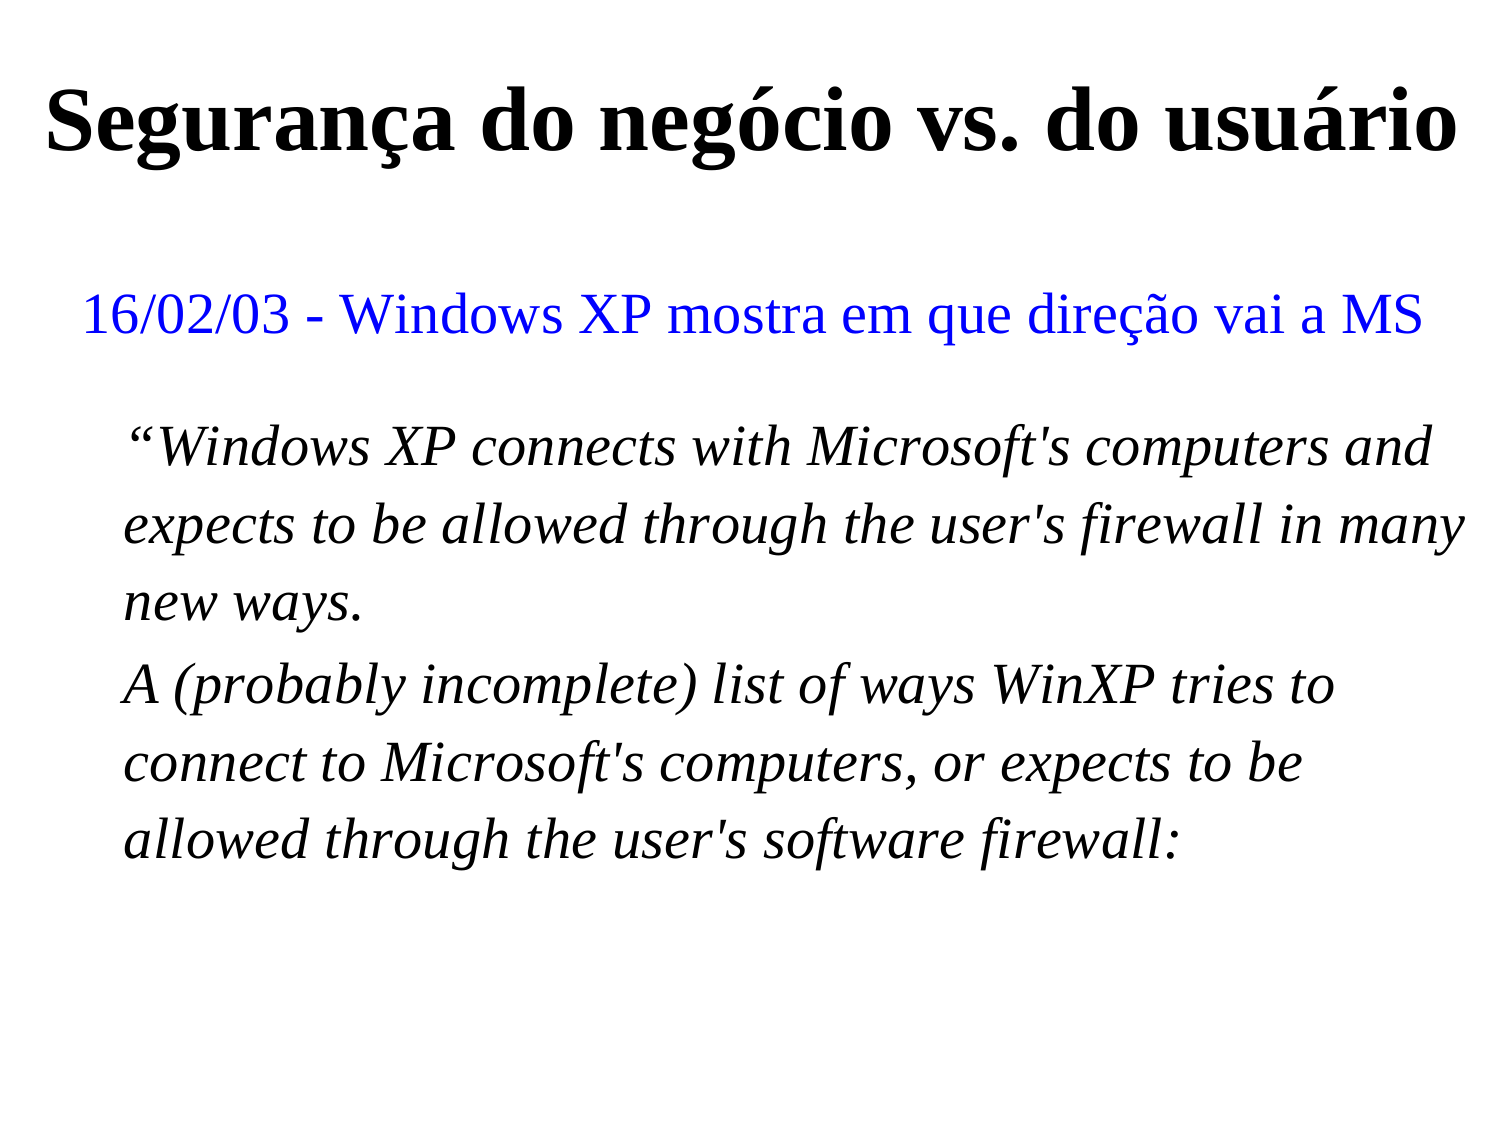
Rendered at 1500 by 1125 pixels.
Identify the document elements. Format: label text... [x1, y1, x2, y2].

text_box 16/02/03 - Windows XP mostra em que direção vai a MS [81, 249, 1438, 347]
text_box “Windows XP connects with Microsoft's computers and expects to be allowed through the user's firewall in many new ways. A (probably incomplete) list of ways WinXP tries to connect to Microsoft's computers, or expects to be allowed through the user's software firewall: [124, 400, 1492, 1066]
title Segurança do negócio vs. do usuário [25, 26, 1481, 214]
